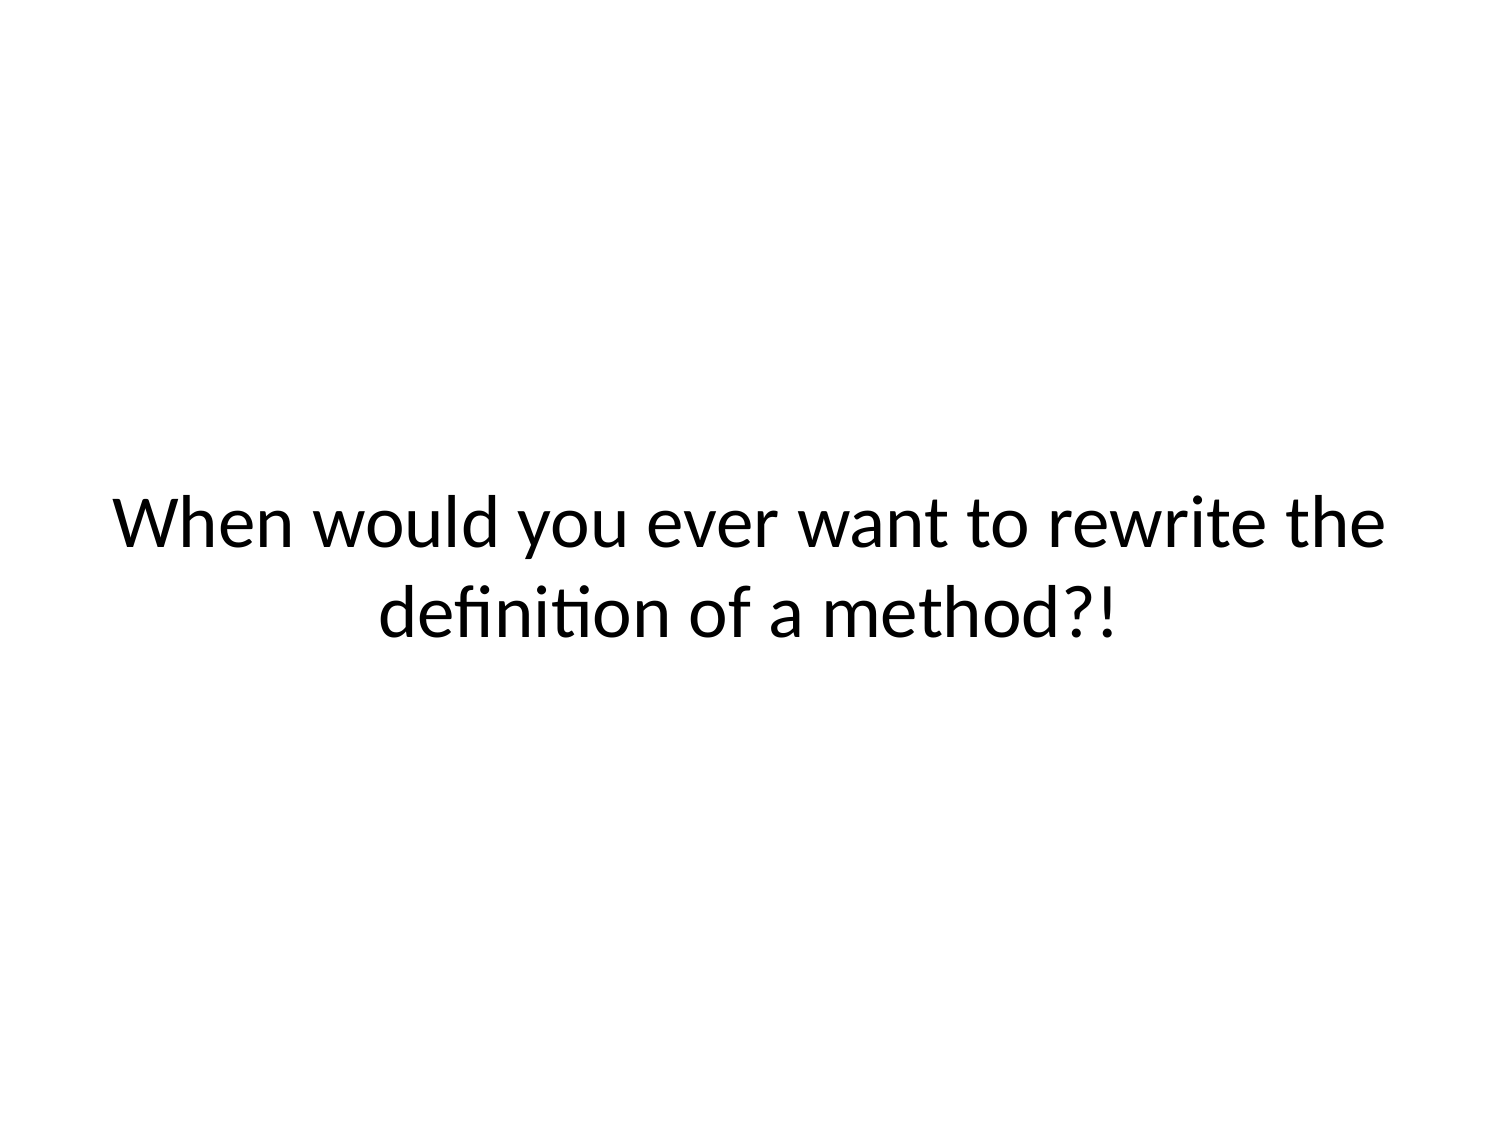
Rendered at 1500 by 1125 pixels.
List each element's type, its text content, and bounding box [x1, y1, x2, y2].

title When would you ever want to rewrite the definition of a method?! [51, 470, 1449, 655]
